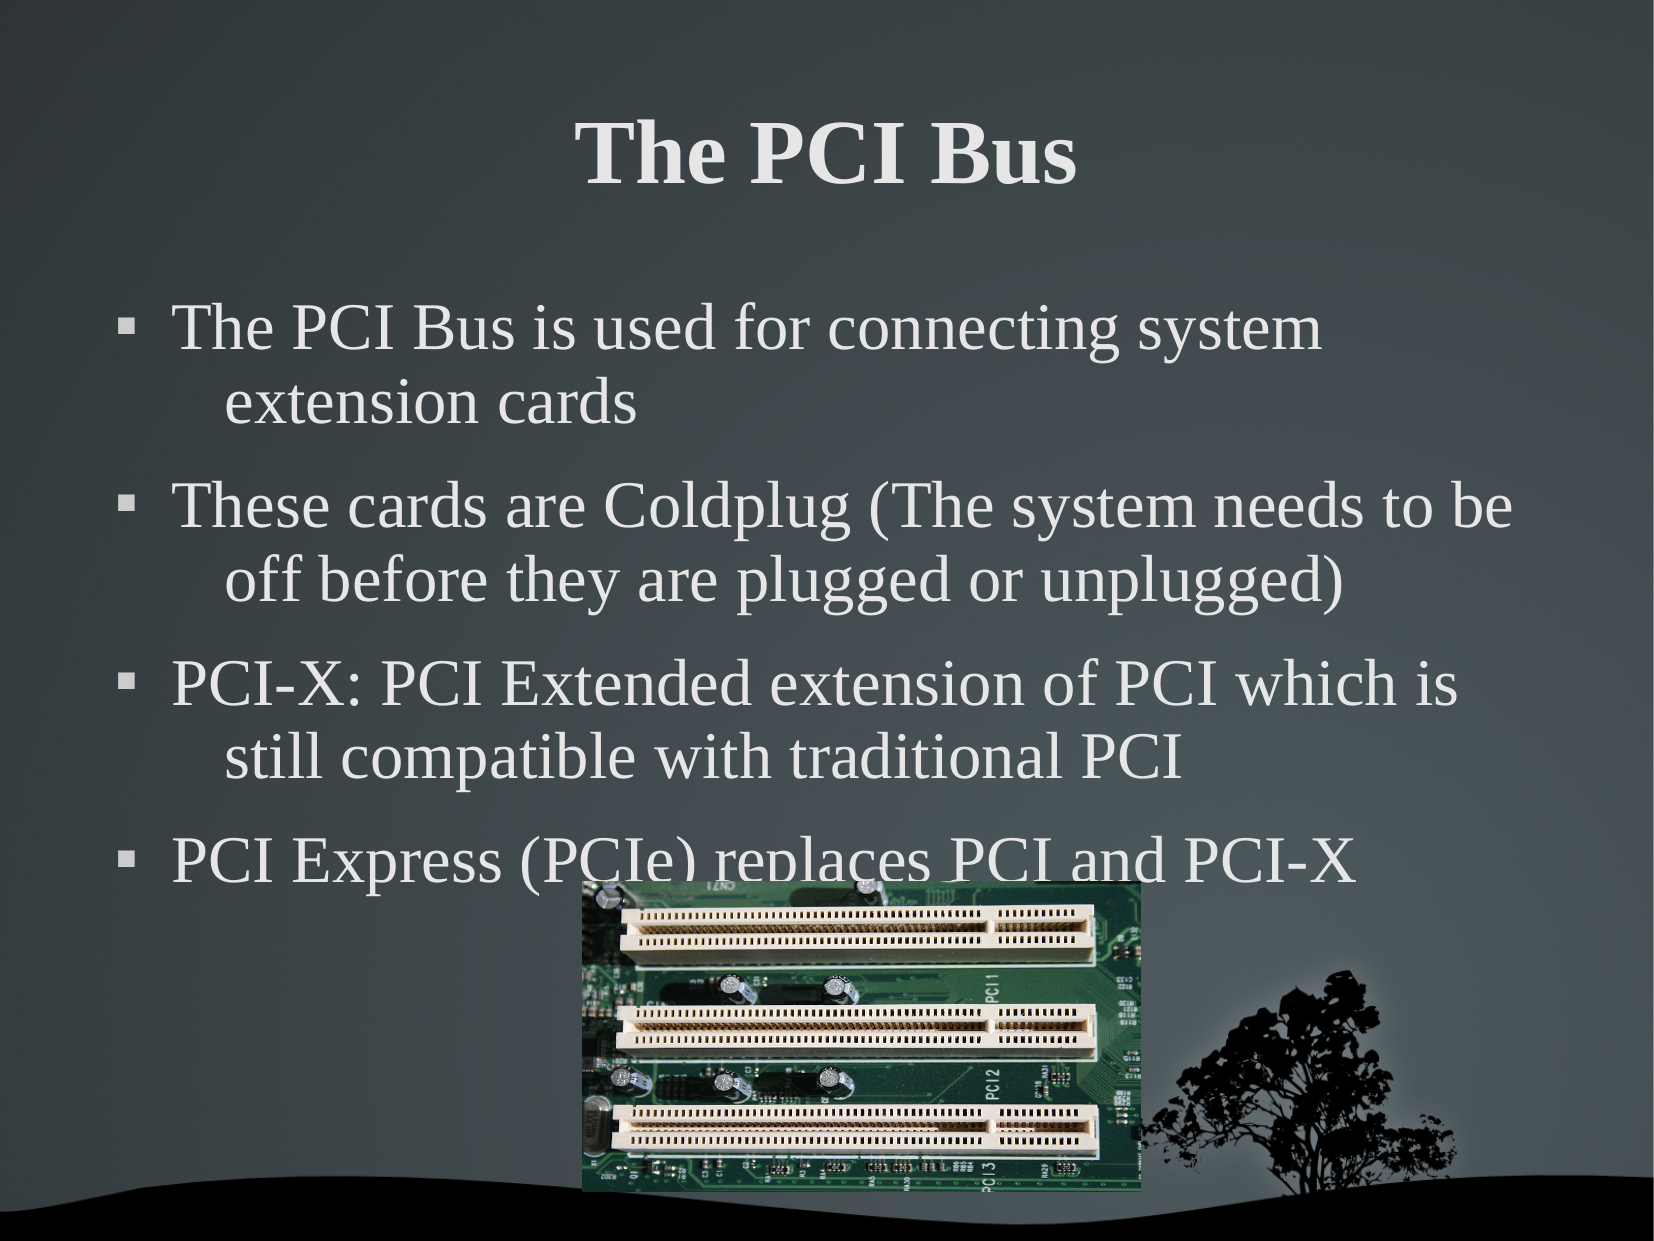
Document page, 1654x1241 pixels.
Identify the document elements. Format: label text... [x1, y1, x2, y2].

list The PCI Bus is used for connecting system extension cards These cards are Coldplug (The system needs to be off before they are plugged or unplugged) PCI-X: PCI Extended extension of PCI which is still compatible with traditional PCI PCI Express (PCIe) replaces PCI and PCI-X [82, 290, 1571, 1109]
title The PCI Bus [82, 49, 1571, 257]
picture [0, 0, 1654, 1241]
